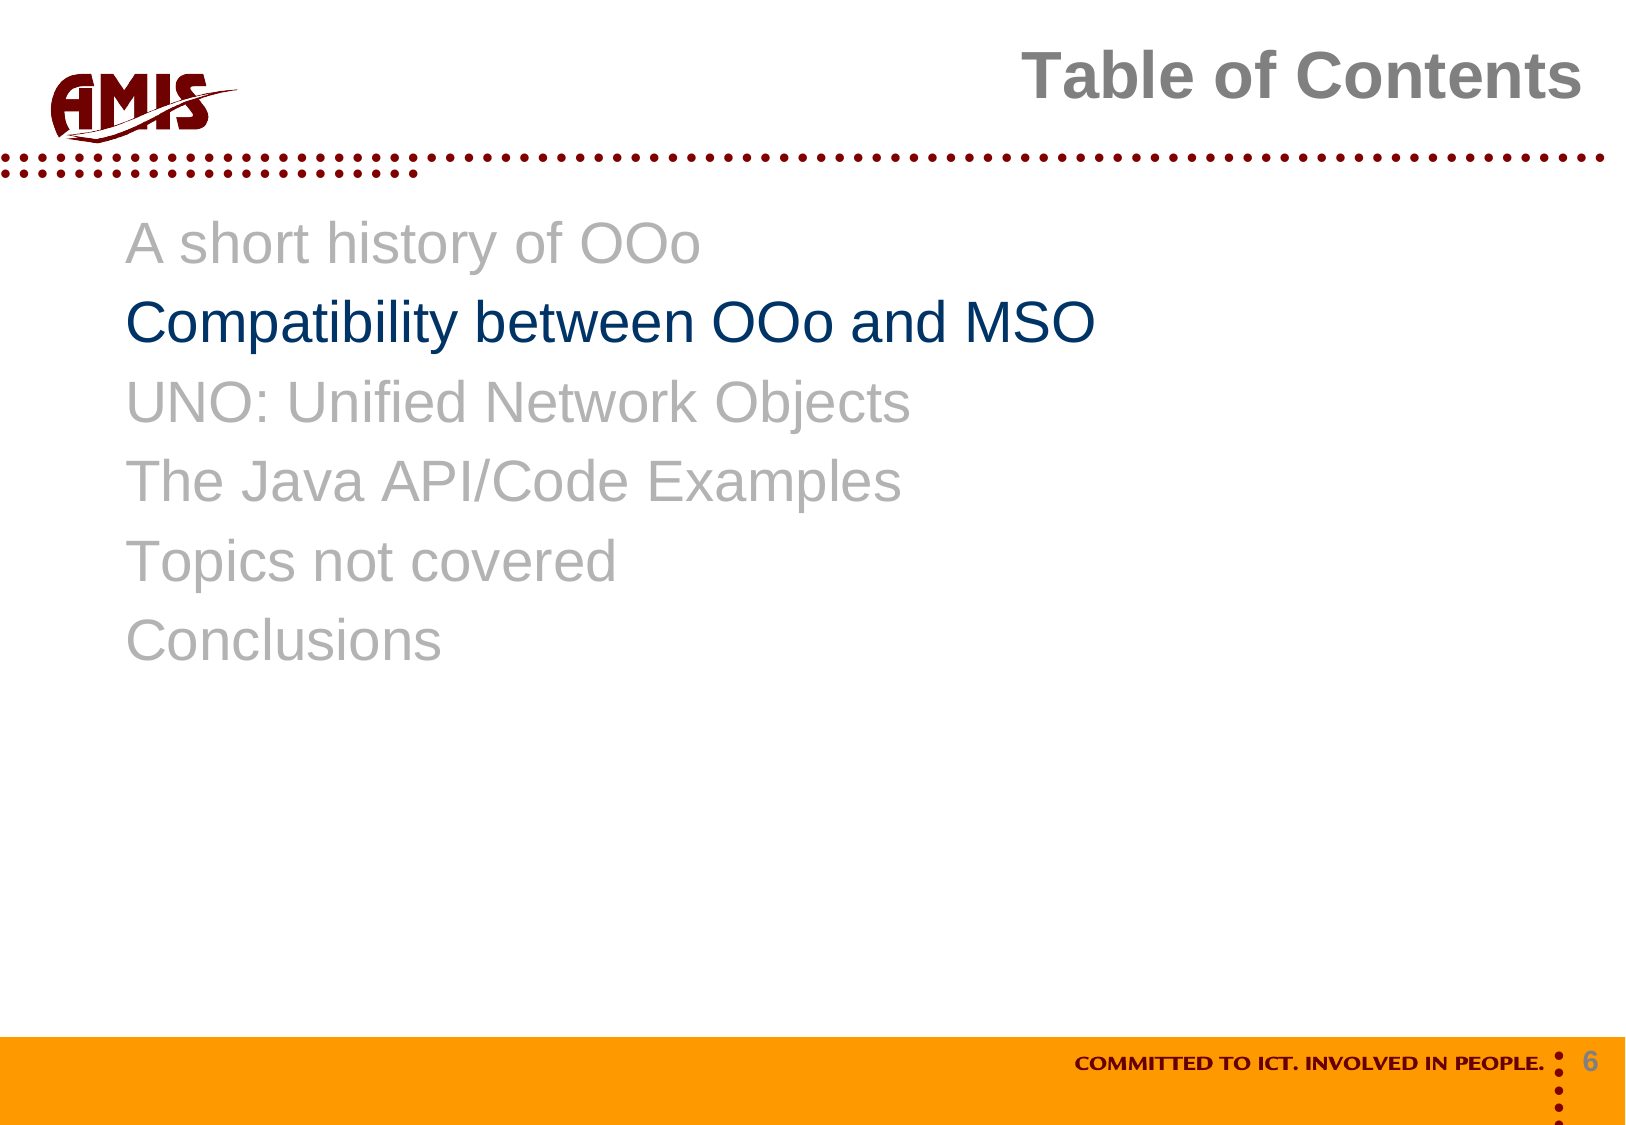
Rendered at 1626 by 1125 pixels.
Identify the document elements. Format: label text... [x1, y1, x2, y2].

picture [50, 73, 238, 144]
title Table of Contents [262, 27, 1585, 123]
list A short history of OOo Compatibility between OOo and MSO UNO: Unified Network Objects The Java API/Code Examples Topics not covered Conclusions [124, 210, 1500, 1061]
picture [1074, 1055, 1544, 1071]
